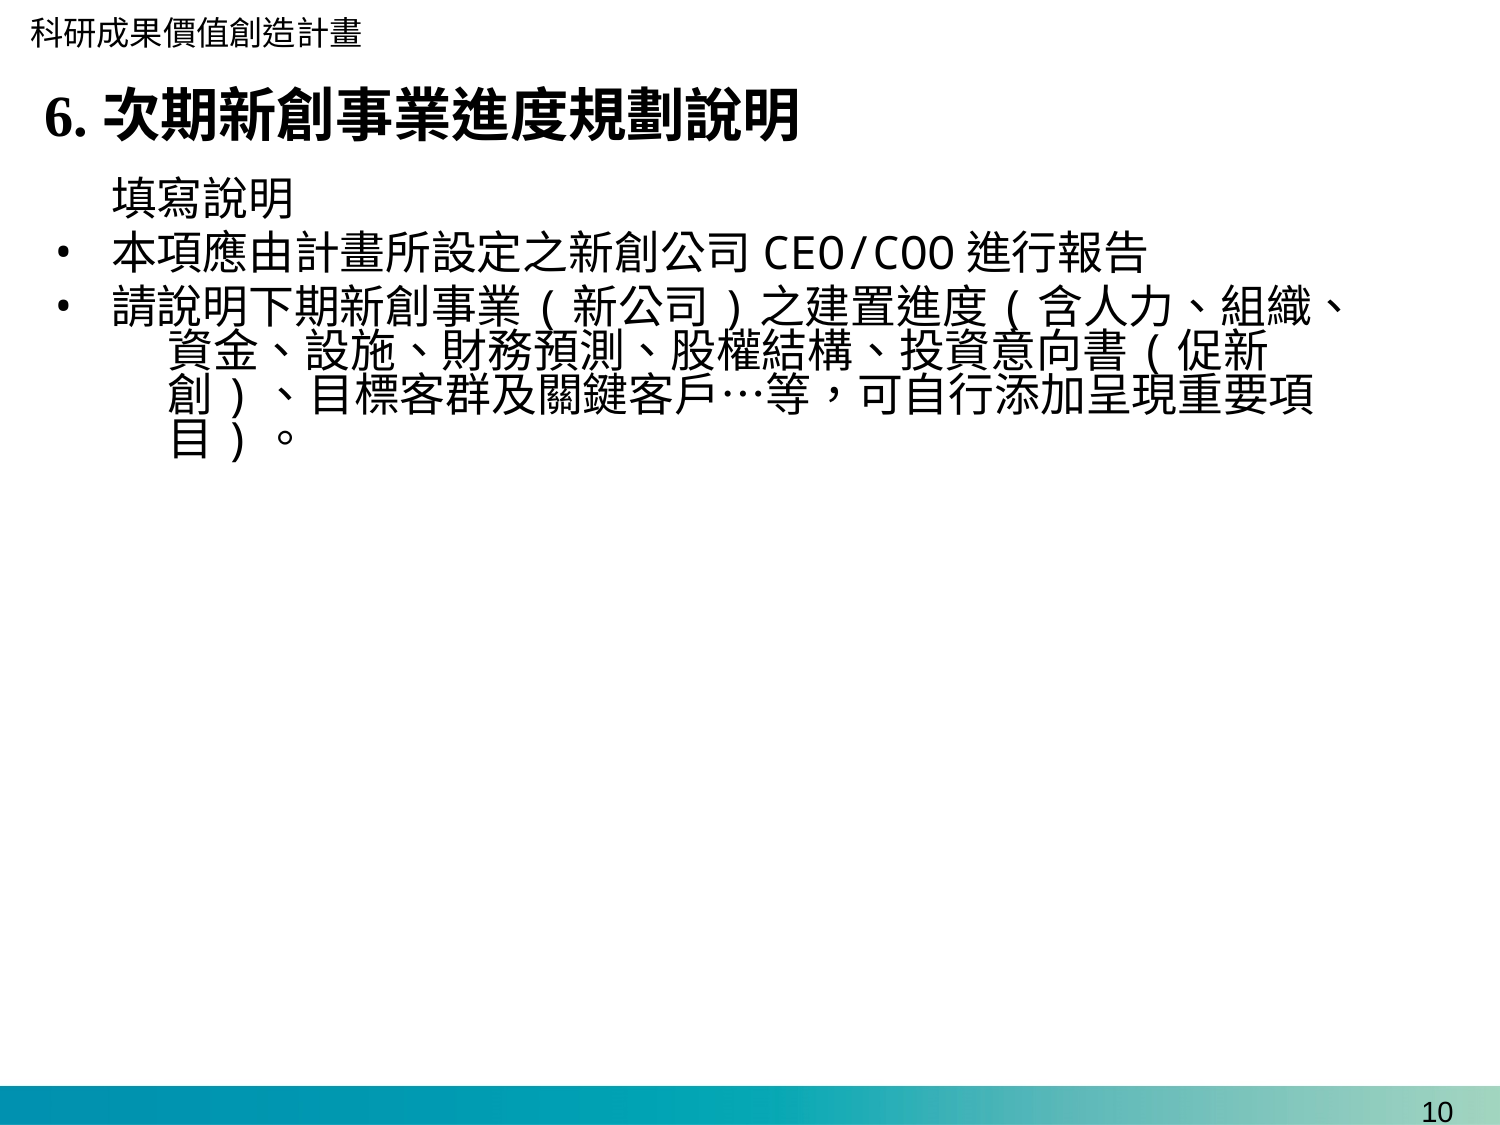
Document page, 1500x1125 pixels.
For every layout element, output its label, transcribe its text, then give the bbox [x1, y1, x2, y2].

list 填寫說明 本項應由計畫所設定之新創公司CEO/COO進行報告 請說明下期新創事業(新公司)之建置進度(含人力、組織、資金、設施、財務預測、股權結構、投資意向書(促新創)、目標客群及關鍵客戶…等，可自行添加呈現重要項目)。 [39, 172, 1413, 953]
text_box 6.次期新創事業進度規劃說明 [29, 71, 816, 156]
text_box 9 [1406, 1085, 1500, 1125]
